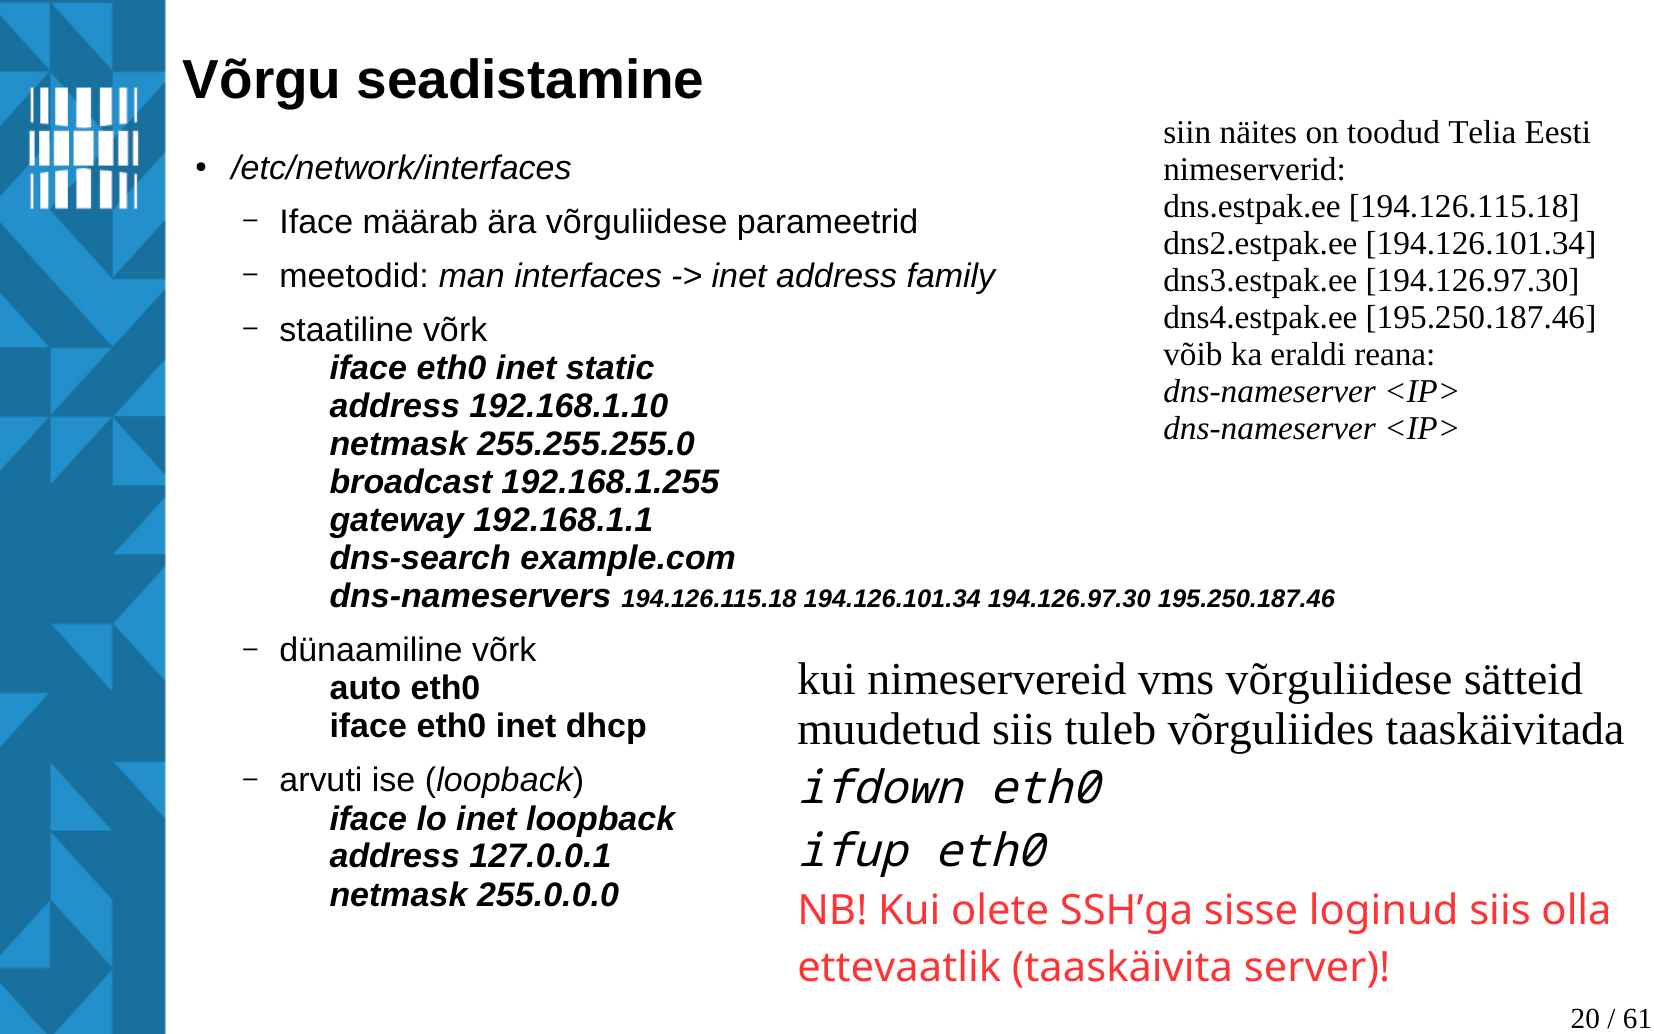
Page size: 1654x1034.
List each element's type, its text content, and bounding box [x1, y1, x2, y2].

text_box siin näites on toodud Telia Eesti nimeserverid: dns.estpak.ee [194.126.115.18] dns2.estpak.ee [194.126.101.34] dns3.estpak.ee [194.126.97.30] dns4.estpak.ee [195.250.187.46] võib ka eraldi reana: dns-nameserver <IP> dns-nameserver <IP> [1163, 113, 1636, 448]
list /etc/network/interfaces Iface määrab ära võrguliidese parameetrid meetodid: man interfaces -> inet address family staatiline võrk iface eth0 inet static address 192.168.1.10 netmask 255.255.255.0 broadcast 192.168.1.255 gateway 192.168.1.1 dns-search example.com dns-nameservers 194.126.115.18 194.126.101.34 194.126.97.30 195.250.187.46 dünaamiline võrk auto eth0 iface eth0 inet dhcp arvuti ise (loopback) iface lo inet loopback address 127.0.0.1 netmask 255.0.0.0 [183, 148, 1595, 916]
title Võrgu seadistamine [183, 28, 1546, 131]
text_box kui nimeservereid vms võrguliidese sätteid muudetud siis tuleb võrguliides taaskäivitada ifdown eth0 ifup eth0 NB! Kui olete SSH’ga sisse loginud siis olla ettevaatlik (taaskäivita server)! [797, 653, 1648, 995]
